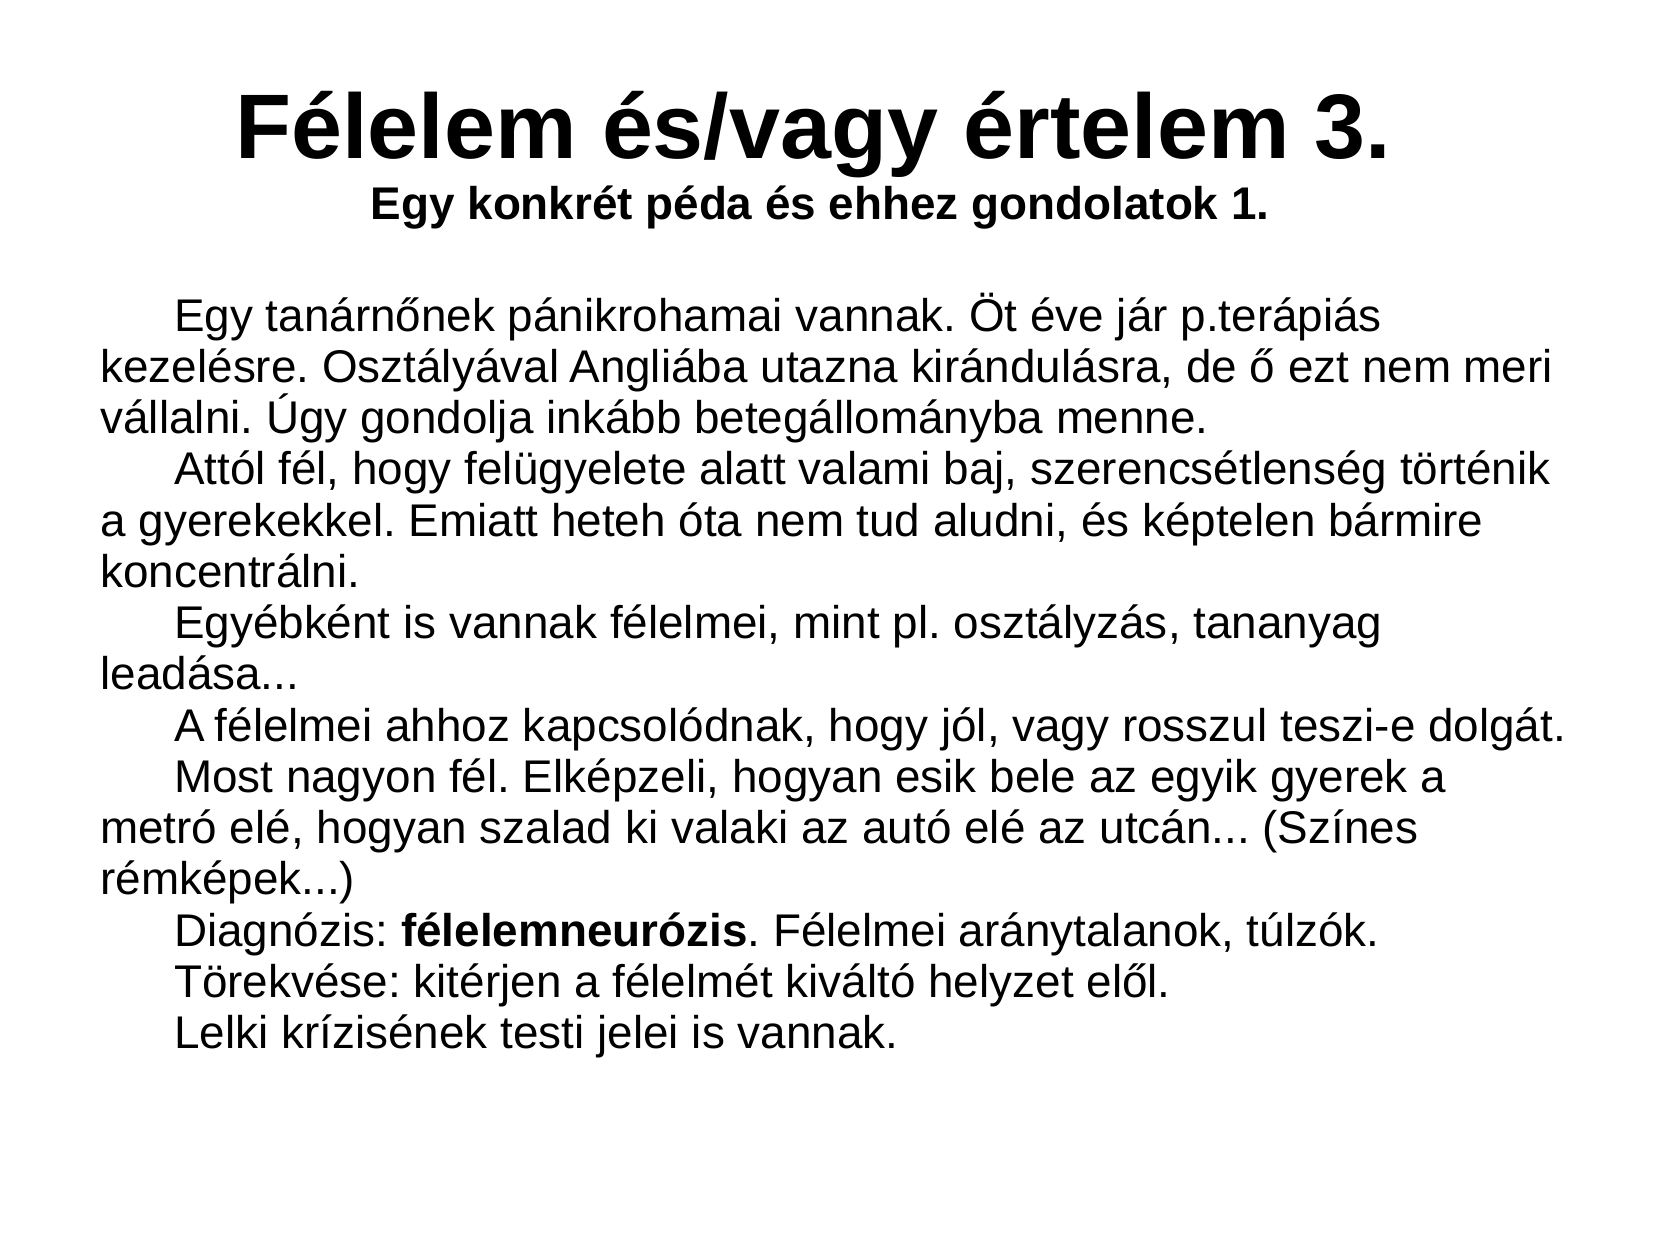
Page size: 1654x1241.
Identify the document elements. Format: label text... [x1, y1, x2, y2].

title Félelem és/vagy értelem 3. Egy konkrét péda és ehhez gondolatok 1. [82, 56, 1571, 242]
subtitle Egy tanárnőnek pánikrohamai vannak. Öt éve jár p.terápiás kezelésre. Osztályával Angliába utazna kirándulásra, de ő ezt nem meri vállalni. Úgy gondolja inkább betegállományba menne. Attól fél, hogy felügyelete alatt valami baj, szerencsétlenség történik a gyerekekkel. Emiatt heteh óta nem tud aludni, és képtelen bármire koncentrálni. Egyébként is vannak félelmei, mint pl. osztályzás, tananyag leadása... A félelmei ahhoz kapcsolódnak, hogy jól, vagy rosszul teszi-e dolgát. Most nagyon fél. Elképzeli, hogyan esik bele az egyik gyerek a metró elé, hogyan szalad ki valaki az autó elé az utcán... (Színes rémképek...) Diagnózis: félelemneurózis. Félelmei aránytalanok, túlzók. Törekvése: kitérjen a félelmét kiváltó helyzet elől. Lelki krízisének testi jelei is vannak. [29, 242, 1571, 1157]
